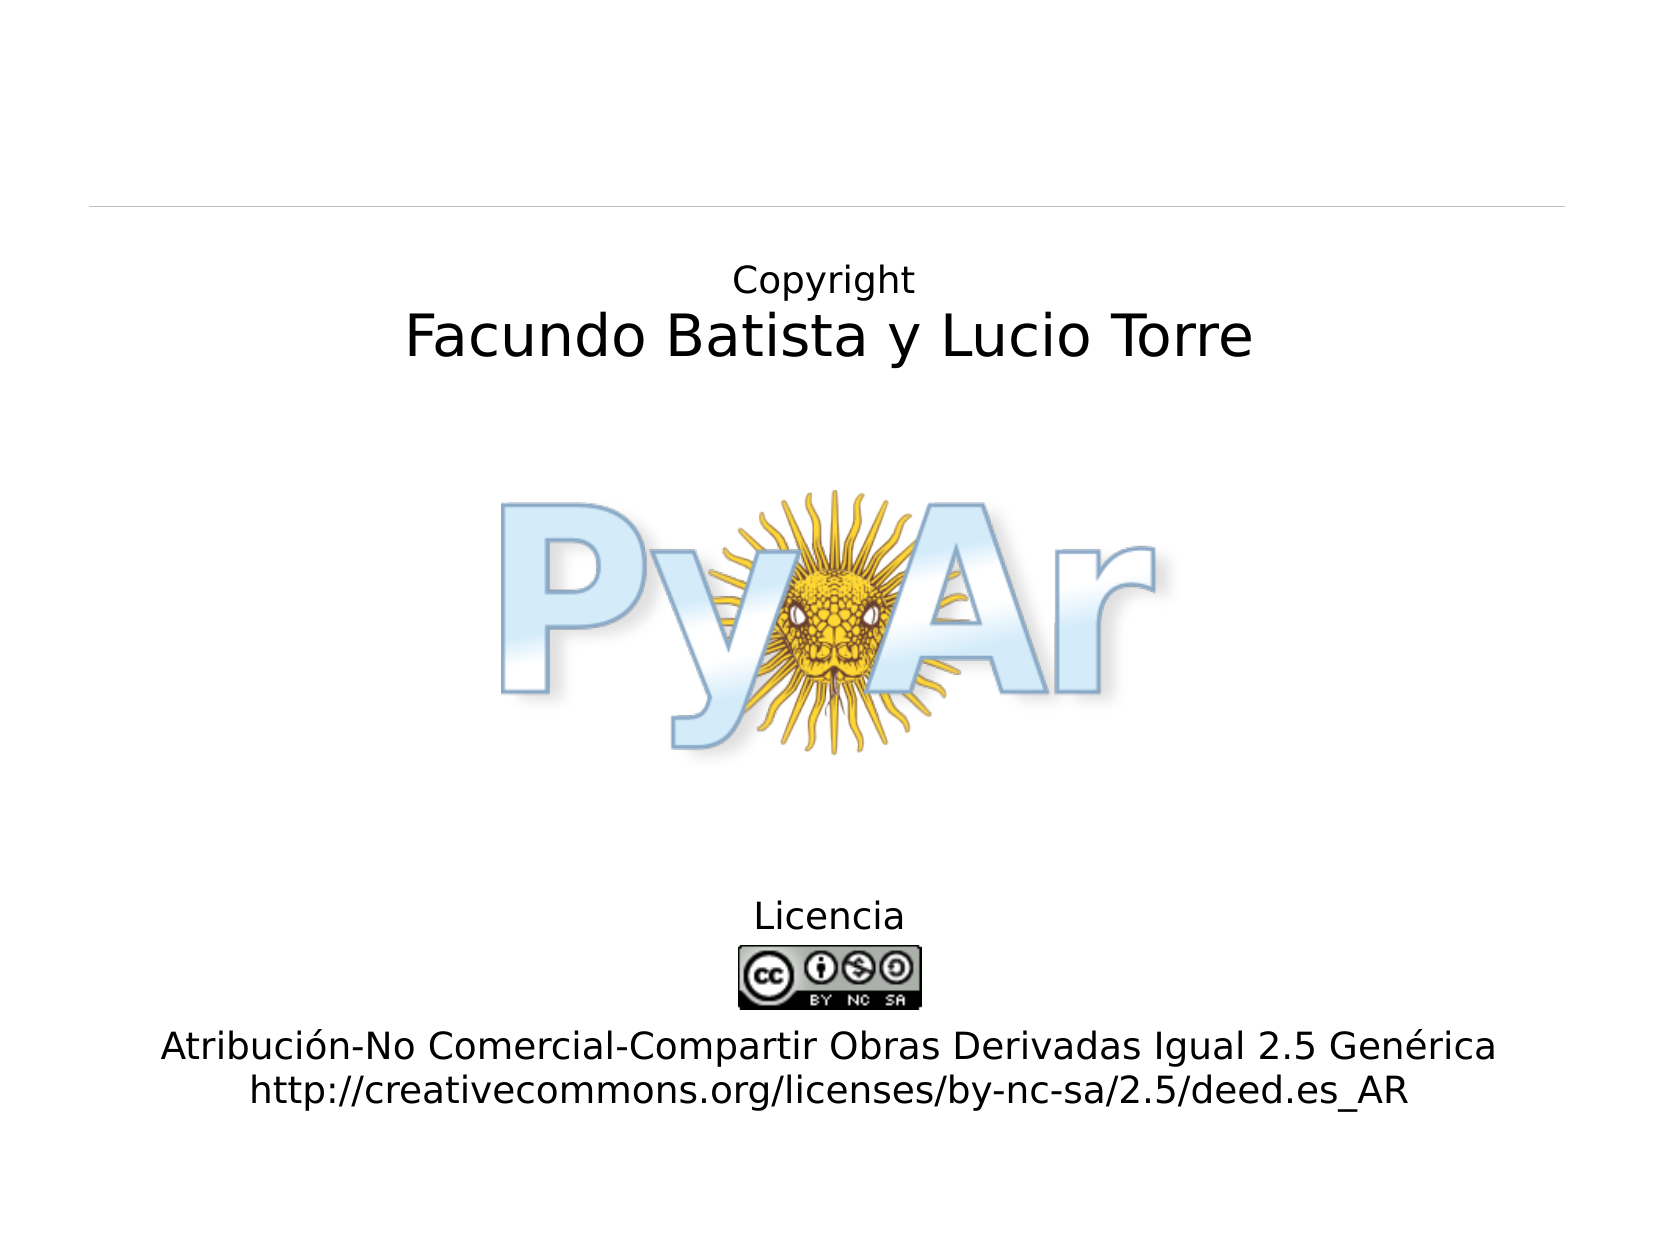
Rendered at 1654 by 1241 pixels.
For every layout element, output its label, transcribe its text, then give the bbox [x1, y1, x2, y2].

picture [501, 490, 1185, 772]
subtitle Copyright Facundo Batista y Lucio Torre Licencia Atribución-No Comercial-Compartir Obras Derivadas Igual 2.5 Genérica http://creativecommons.org/licenses/by-nc-sa/2.5/deed.es_AR [88, 215, 1571, 1241]
picture [738, 945, 922, 1010]
